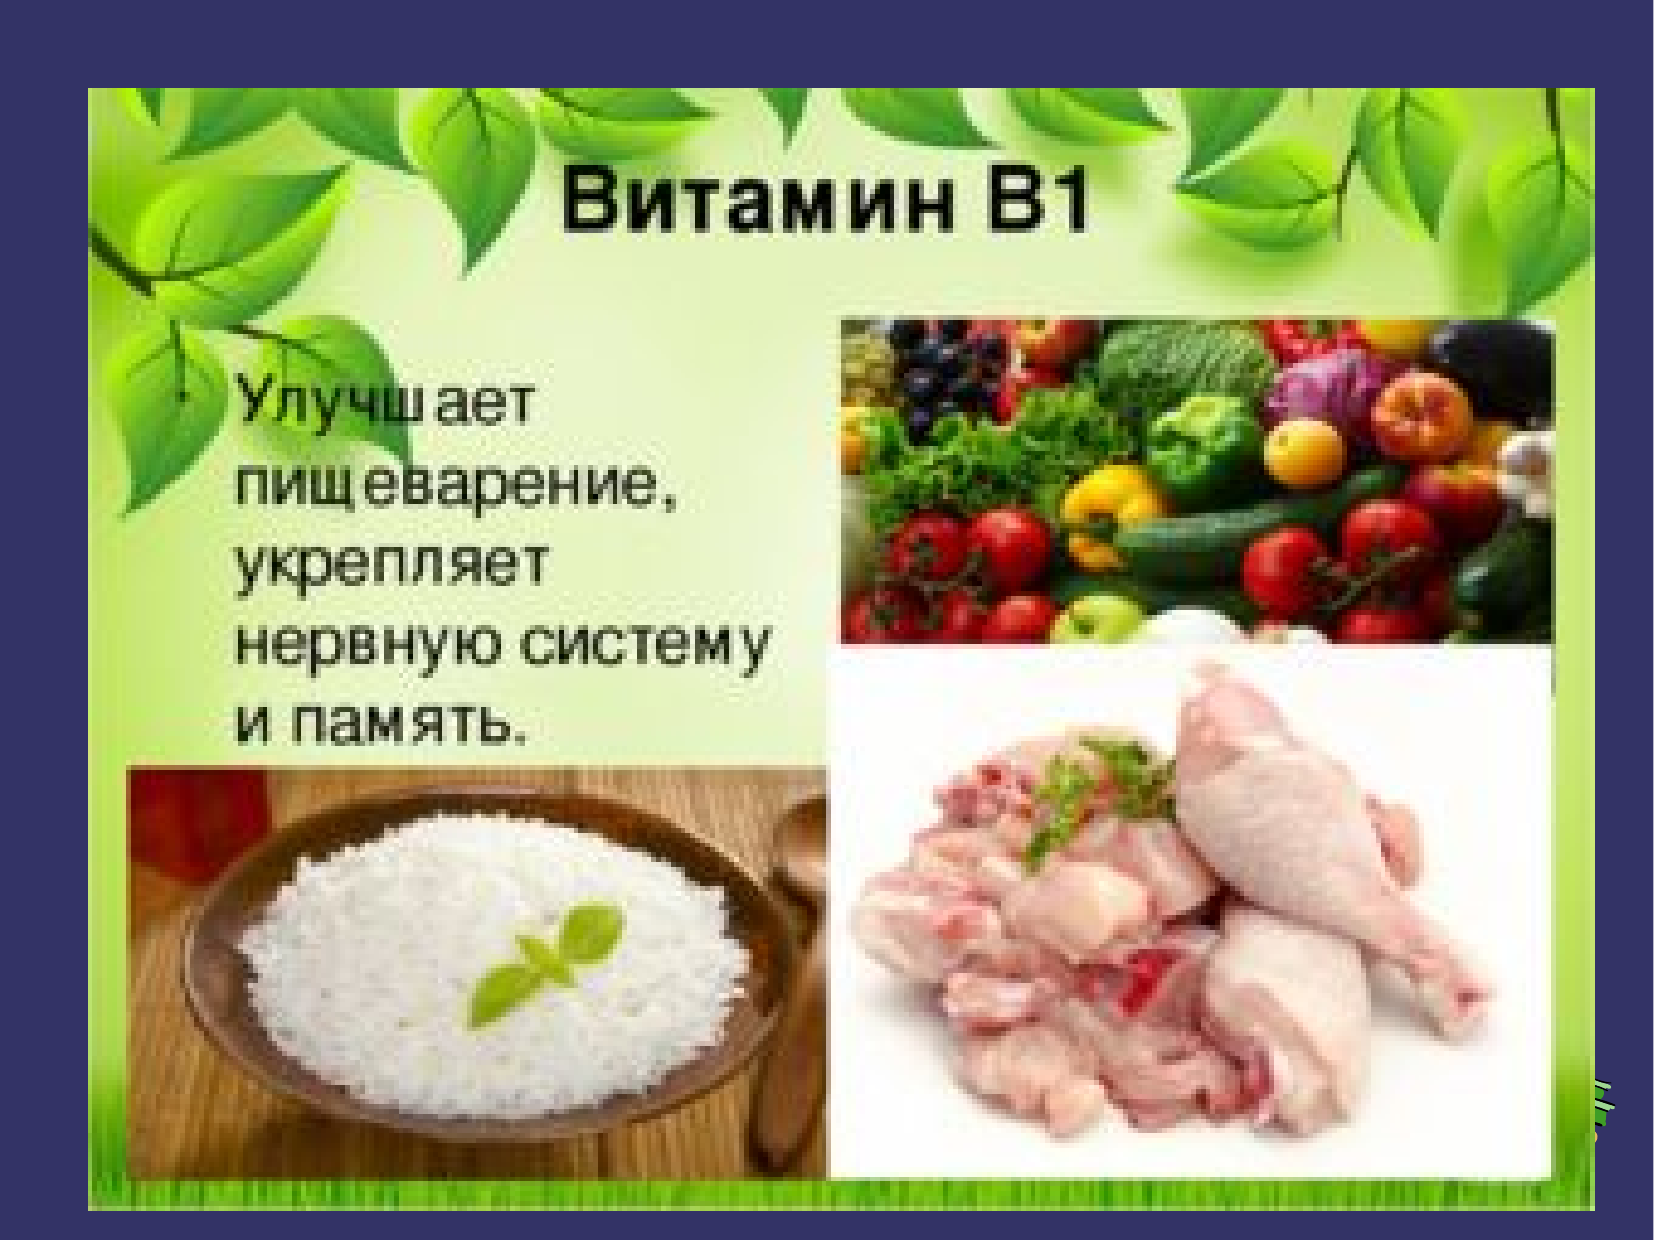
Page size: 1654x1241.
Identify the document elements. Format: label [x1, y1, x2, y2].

picture [88, 88, 1595, 1211]
